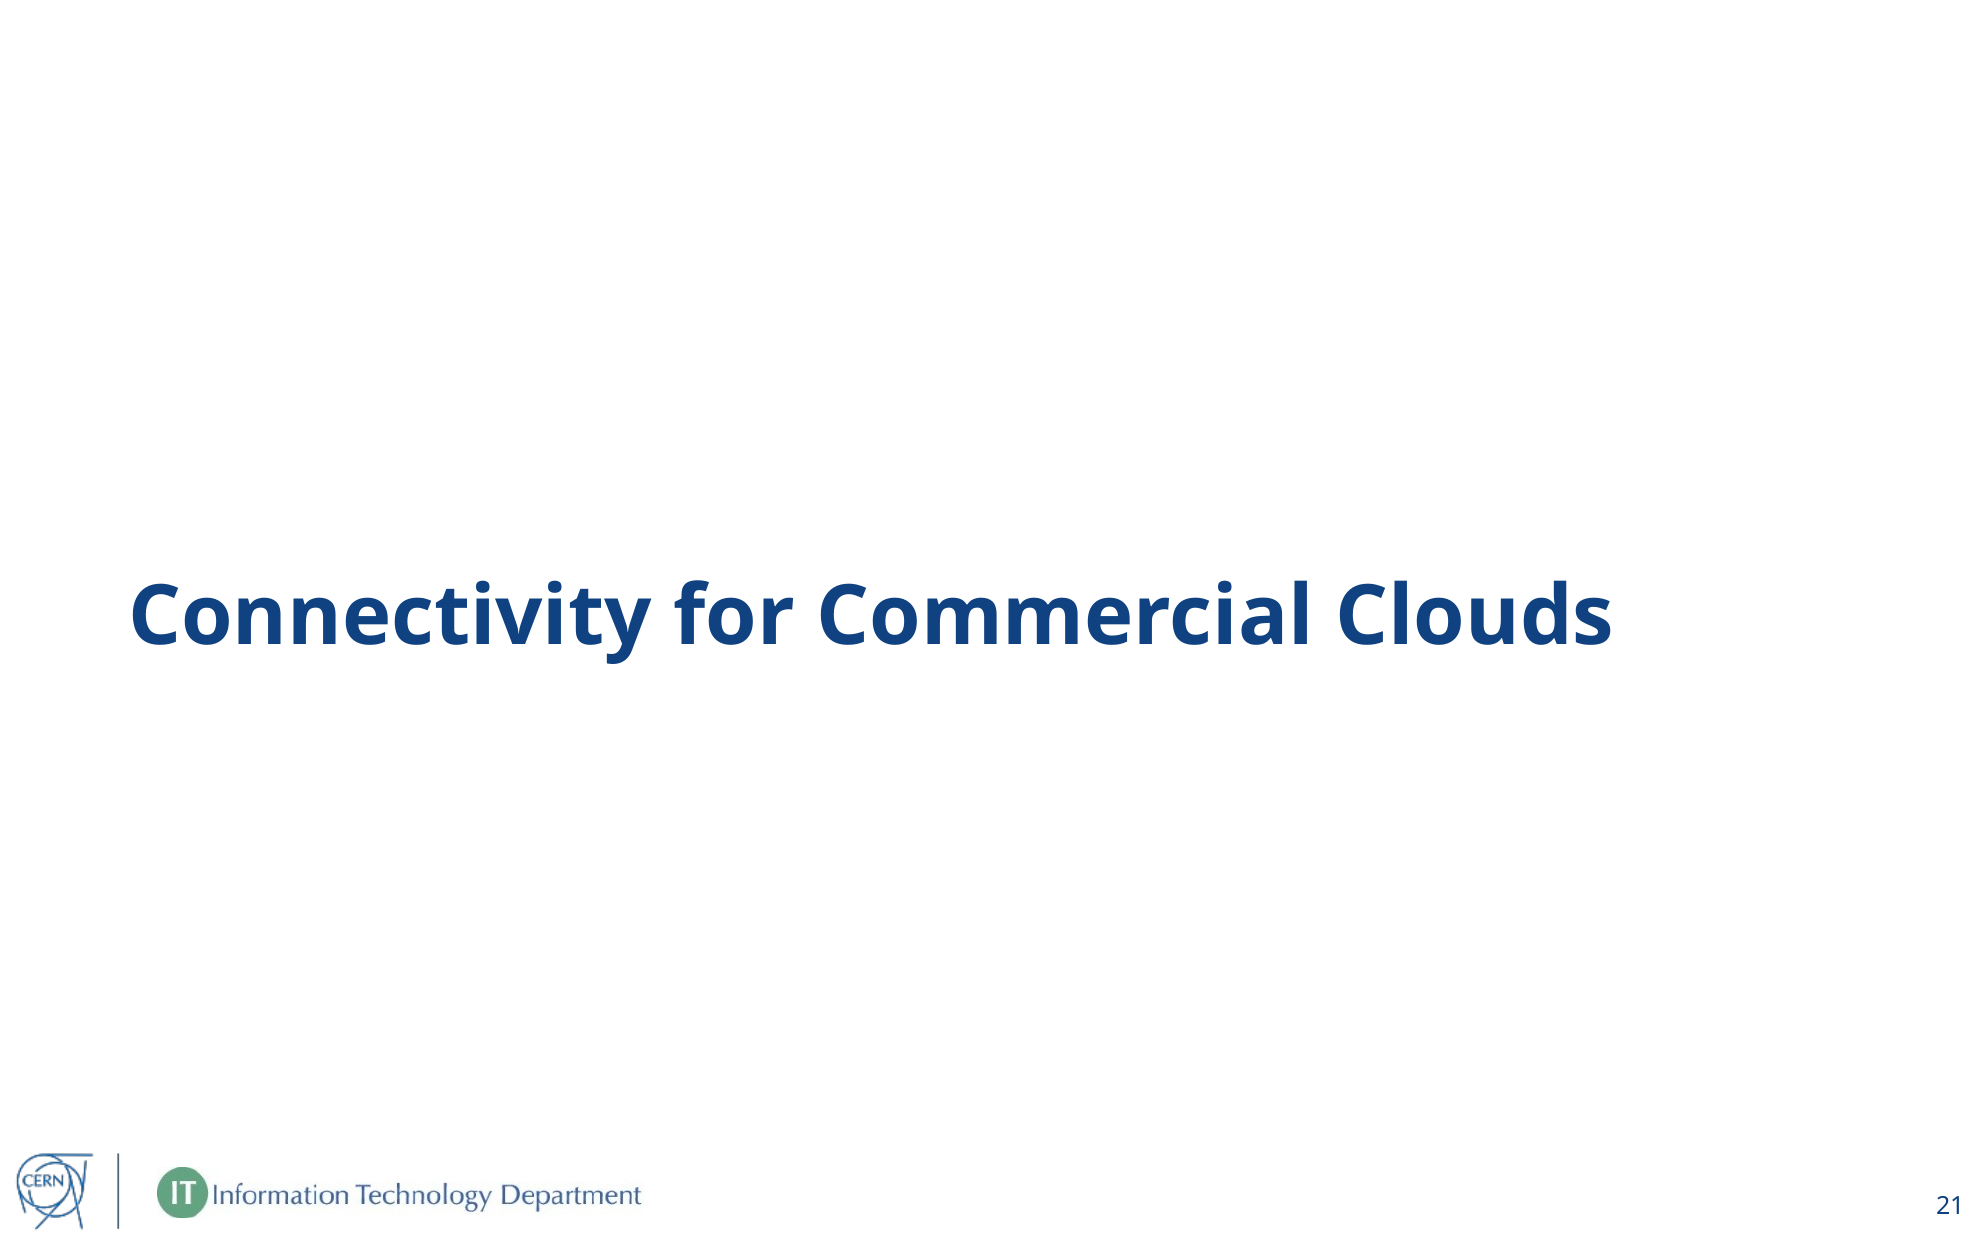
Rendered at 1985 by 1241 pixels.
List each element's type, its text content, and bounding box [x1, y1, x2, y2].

picture [19, 1188, 64, 1207]
picture [38, 1207, 55, 1215]
picture [51, 1200, 64, 1215]
picture [157, 1167, 948, 1218]
picture [16, 1188, 64, 1236]
title Connectivity for Commercial Clouds [128, 522, 1890, 703]
